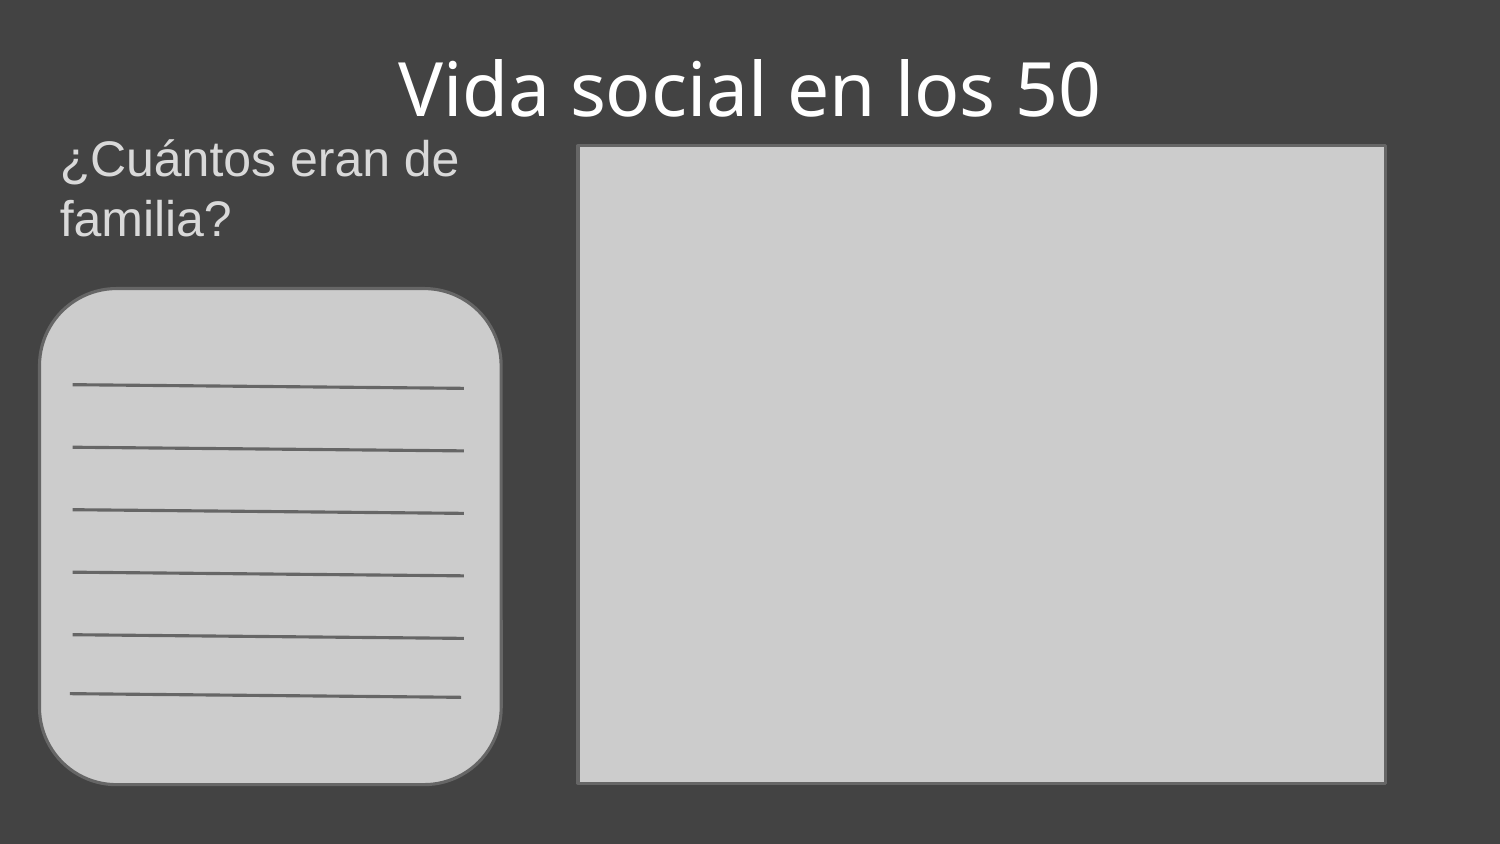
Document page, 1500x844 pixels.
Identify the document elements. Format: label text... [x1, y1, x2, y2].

text_box Vida social en los 50 [58, 26, 1442, 130]
text_box [577, 145, 1386, 784]
text_box ¿Cuántos eran de familia? [44, 114, 588, 318]
text_box [39, 288, 502, 785]
